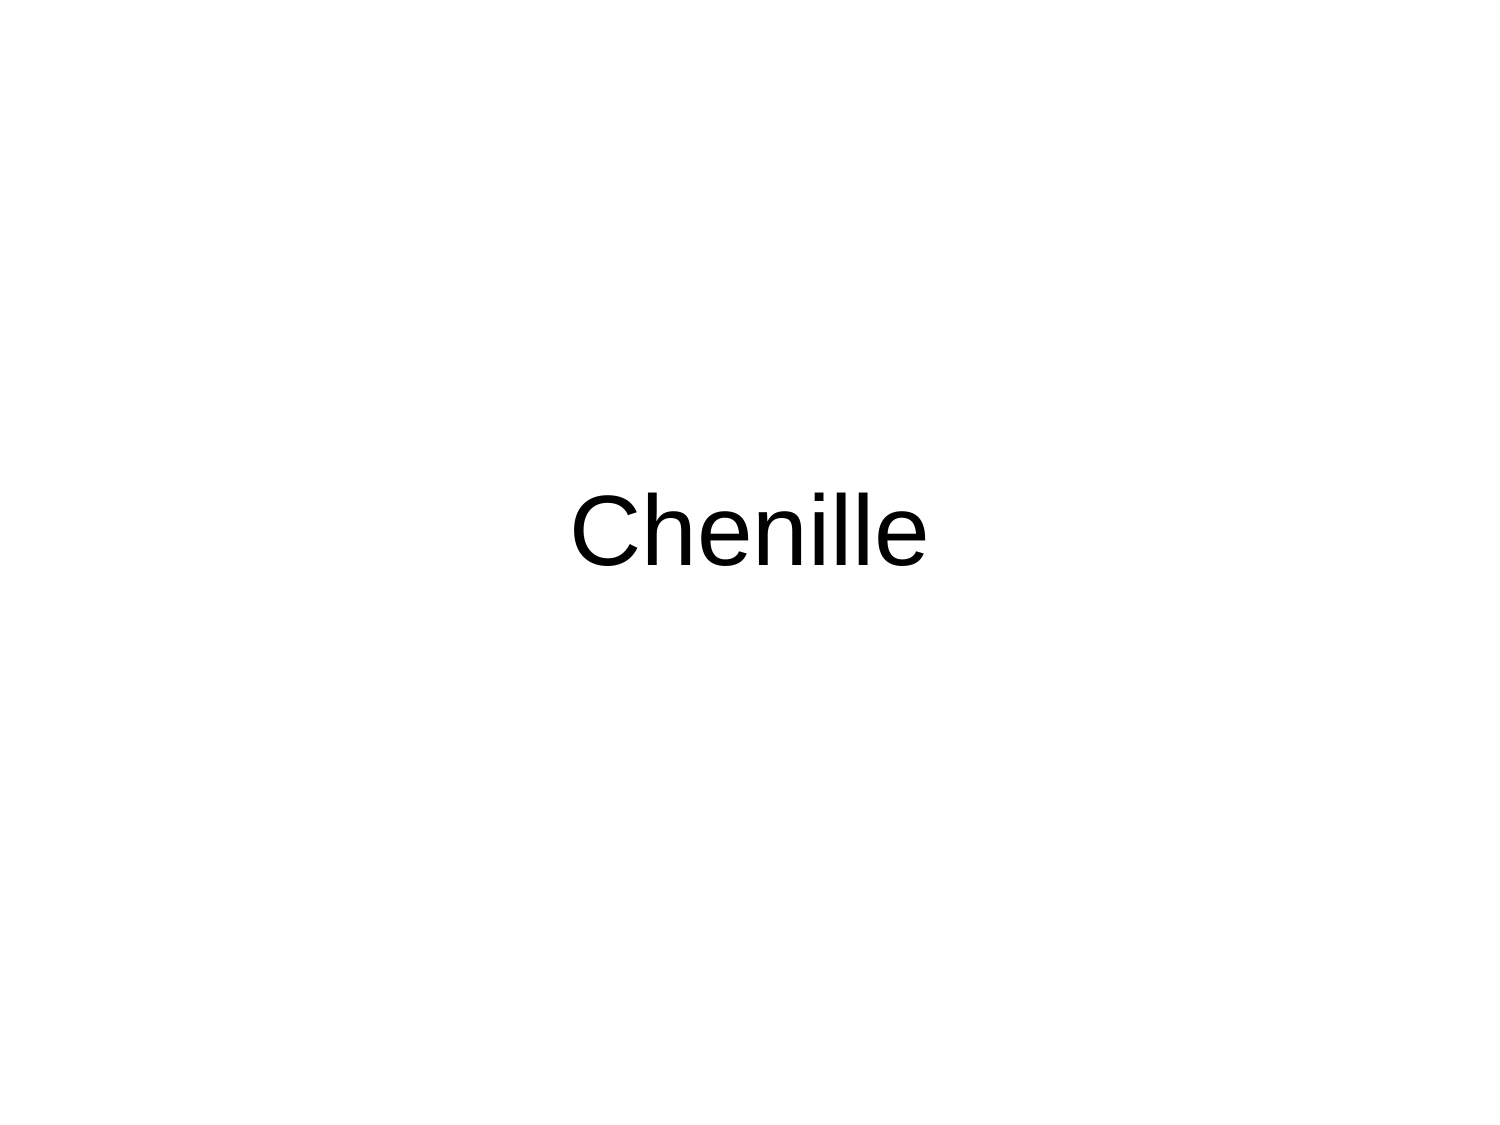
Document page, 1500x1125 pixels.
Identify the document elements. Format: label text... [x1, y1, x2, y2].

title Chenille [112, 437, 1388, 625]
